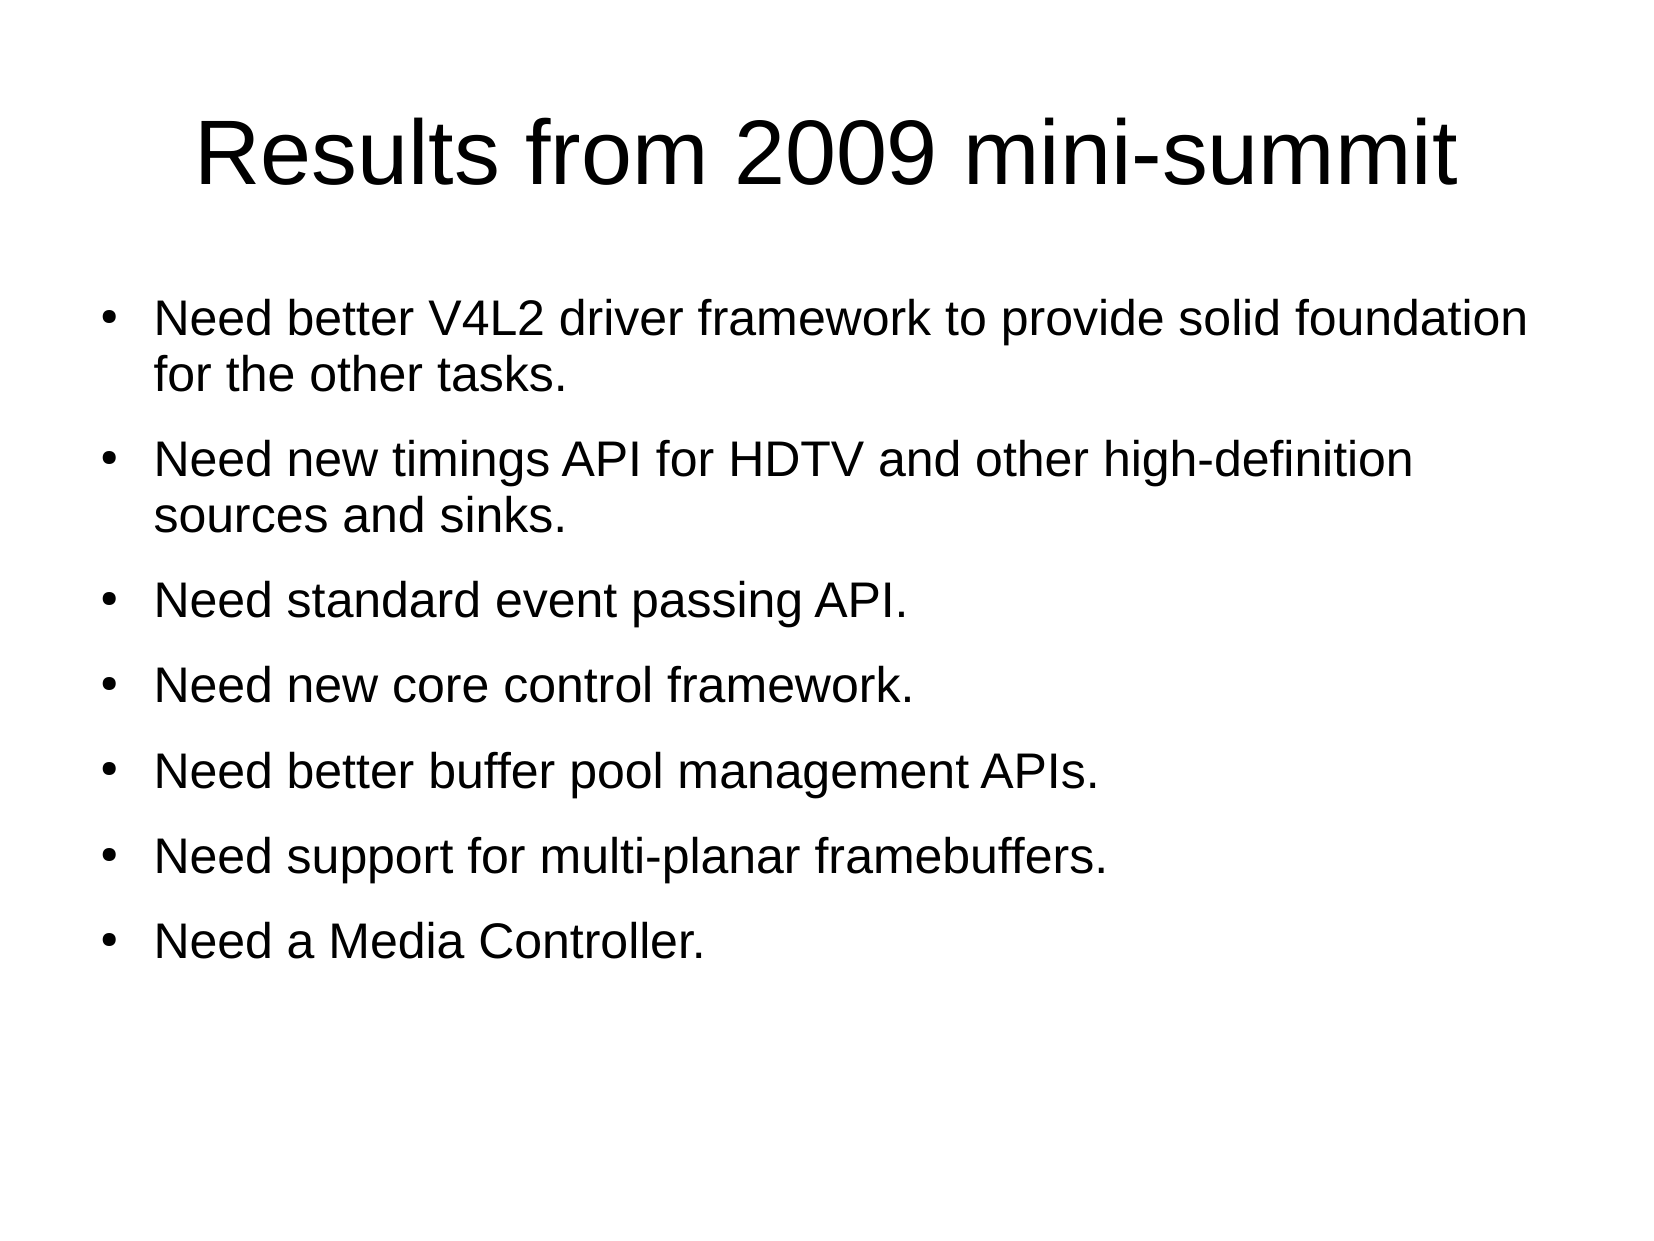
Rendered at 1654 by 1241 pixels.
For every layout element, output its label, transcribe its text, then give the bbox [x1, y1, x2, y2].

list Need better V4L2 driver framework to provide solid foundation for the other tasks. Need new timings API for HDTV and other high-definition sources and sinks. Need standard event passing API. Need new core control framework. Need better buffer pool management APIs. Need support for multi-planar framebuffers. Need a Media Controller. [82, 290, 1571, 1094]
title Results from 2009 mini-summit [82, 56, 1571, 250]
